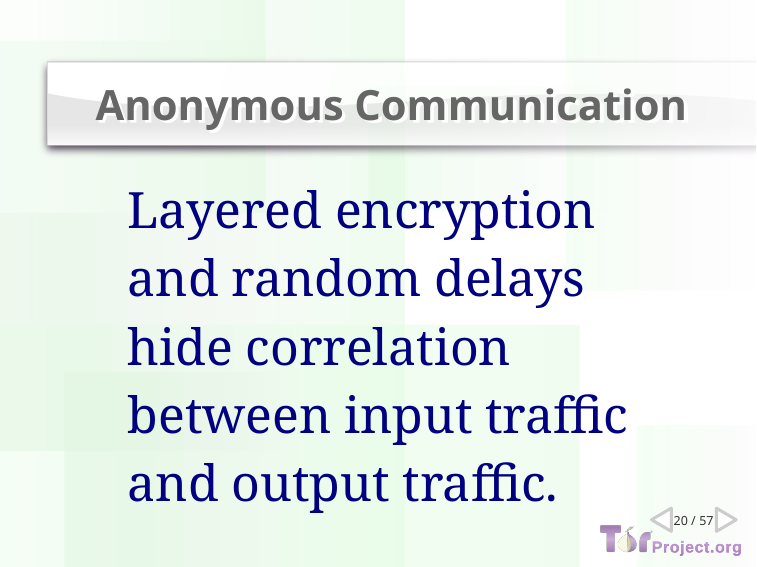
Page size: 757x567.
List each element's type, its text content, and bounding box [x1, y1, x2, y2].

text_box Anonymous Communication [80, 61, 680, 146]
picture [0, 0, 757, 567]
text_box Layered encryption and random delays hide correlation between input traffic and output traffic. [0, 167, 756, 513]
